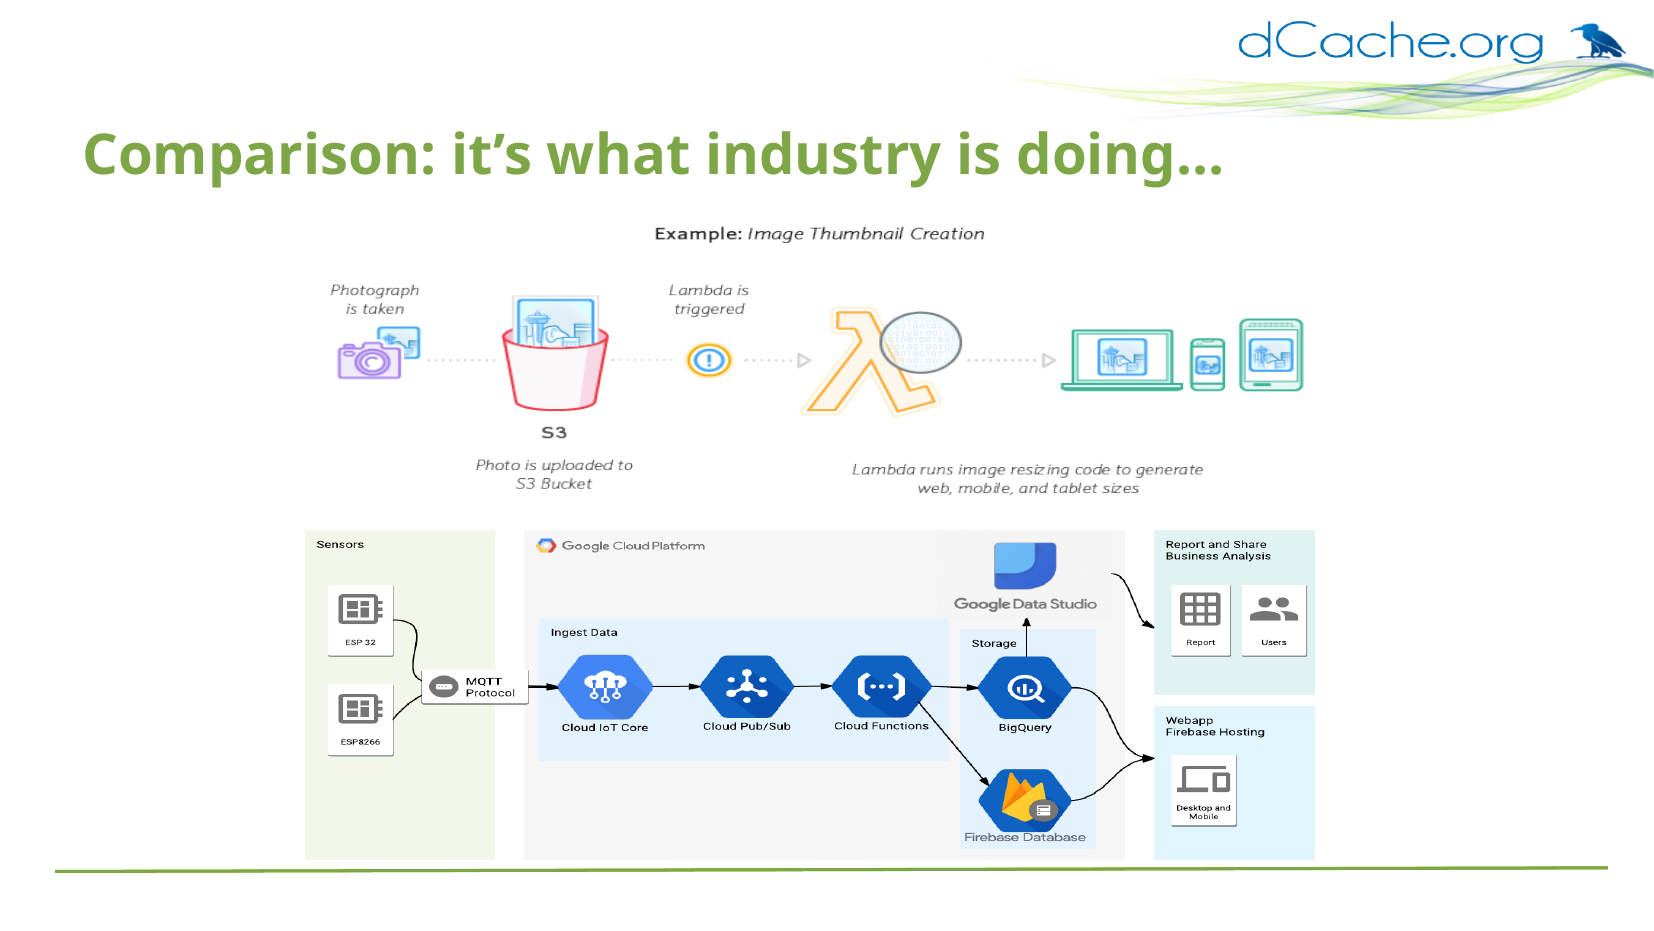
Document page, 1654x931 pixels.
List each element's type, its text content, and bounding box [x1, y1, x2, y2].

picture [93, 197, 1547, 525]
picture [956, 12, 1654, 127]
picture [303, 528, 1319, 864]
title Comparison: it’s what industry is doing… [82, 116, 1605, 189]
